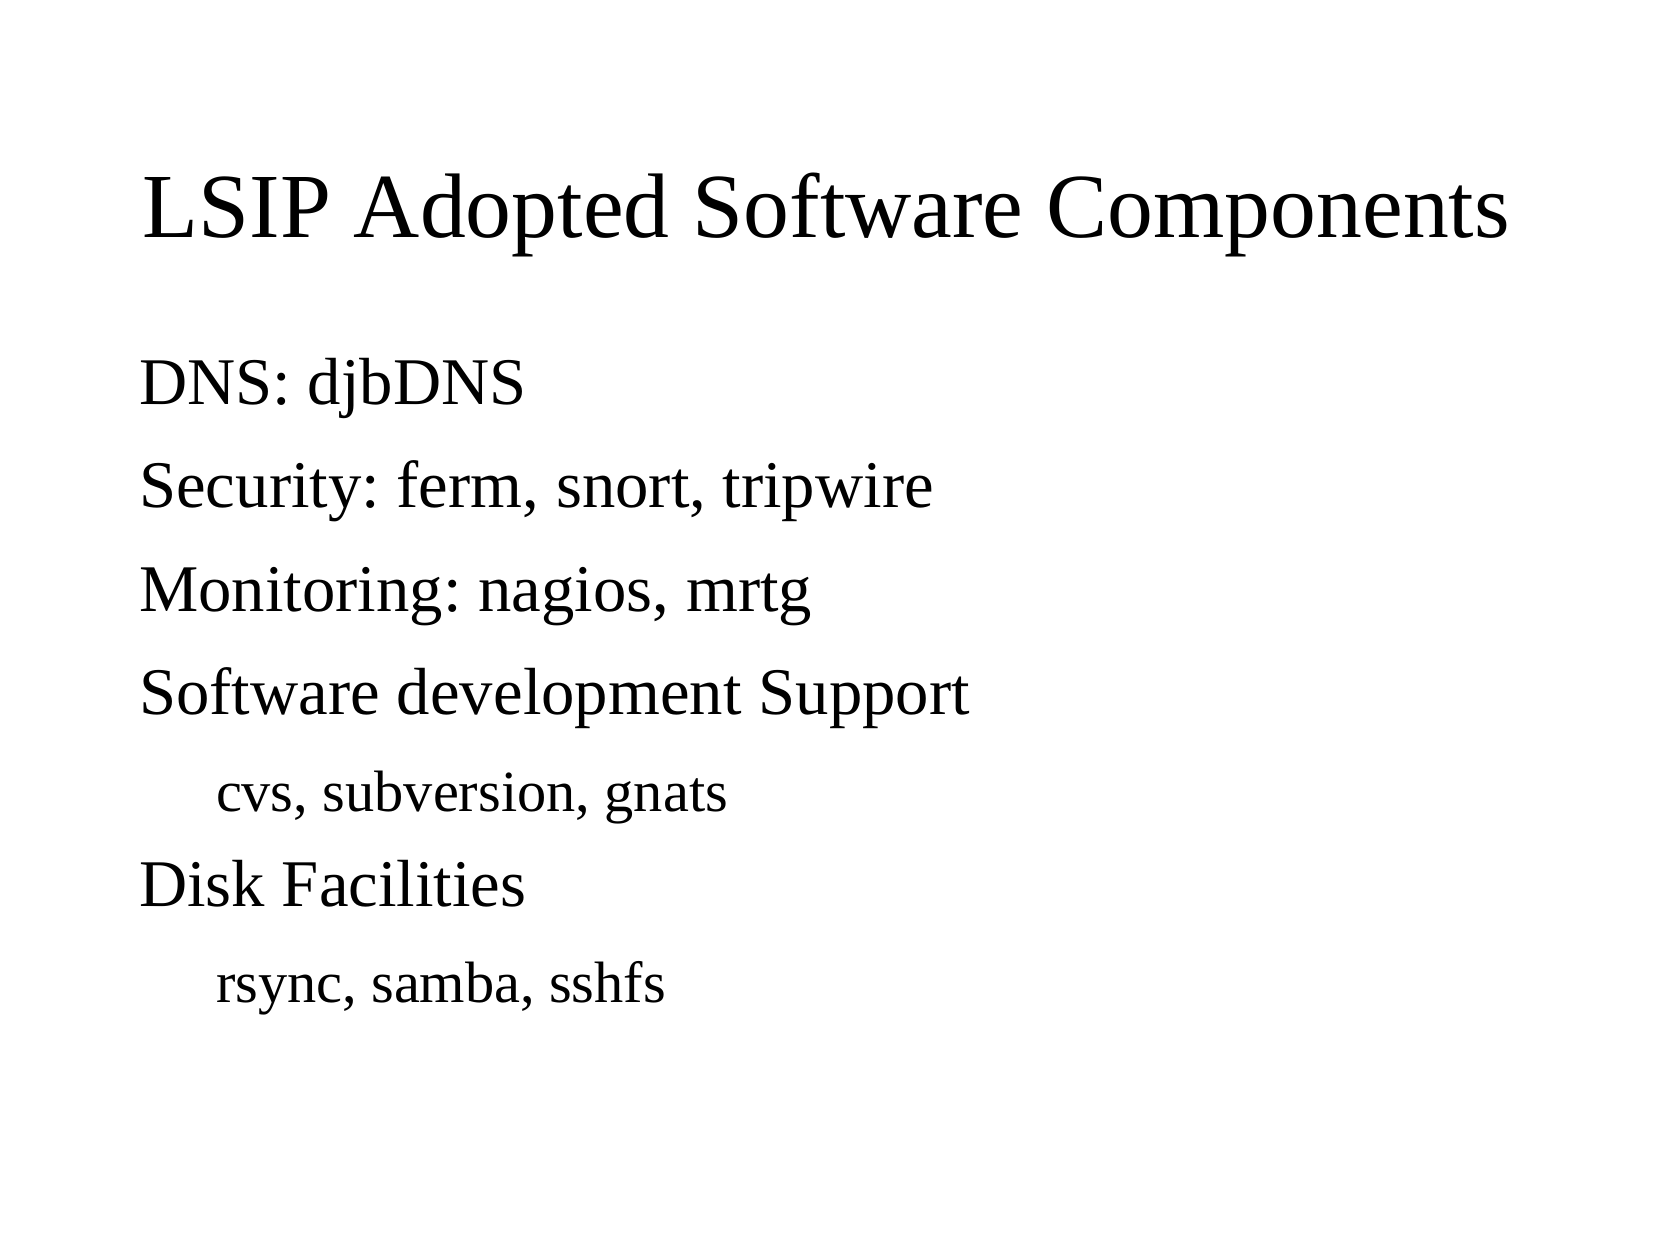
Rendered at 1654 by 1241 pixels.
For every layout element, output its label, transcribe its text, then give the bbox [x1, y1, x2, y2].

title LSIP Adopted Software Components [121, 102, 1534, 311]
list DNS: djbDNS Security: ferm, snort, tripwire Monitoring: nagios, mrtg Software development Support cvs, subversion, gnats Disk Facilities rsync, samba, sshfs [121, 344, 1534, 1127]
